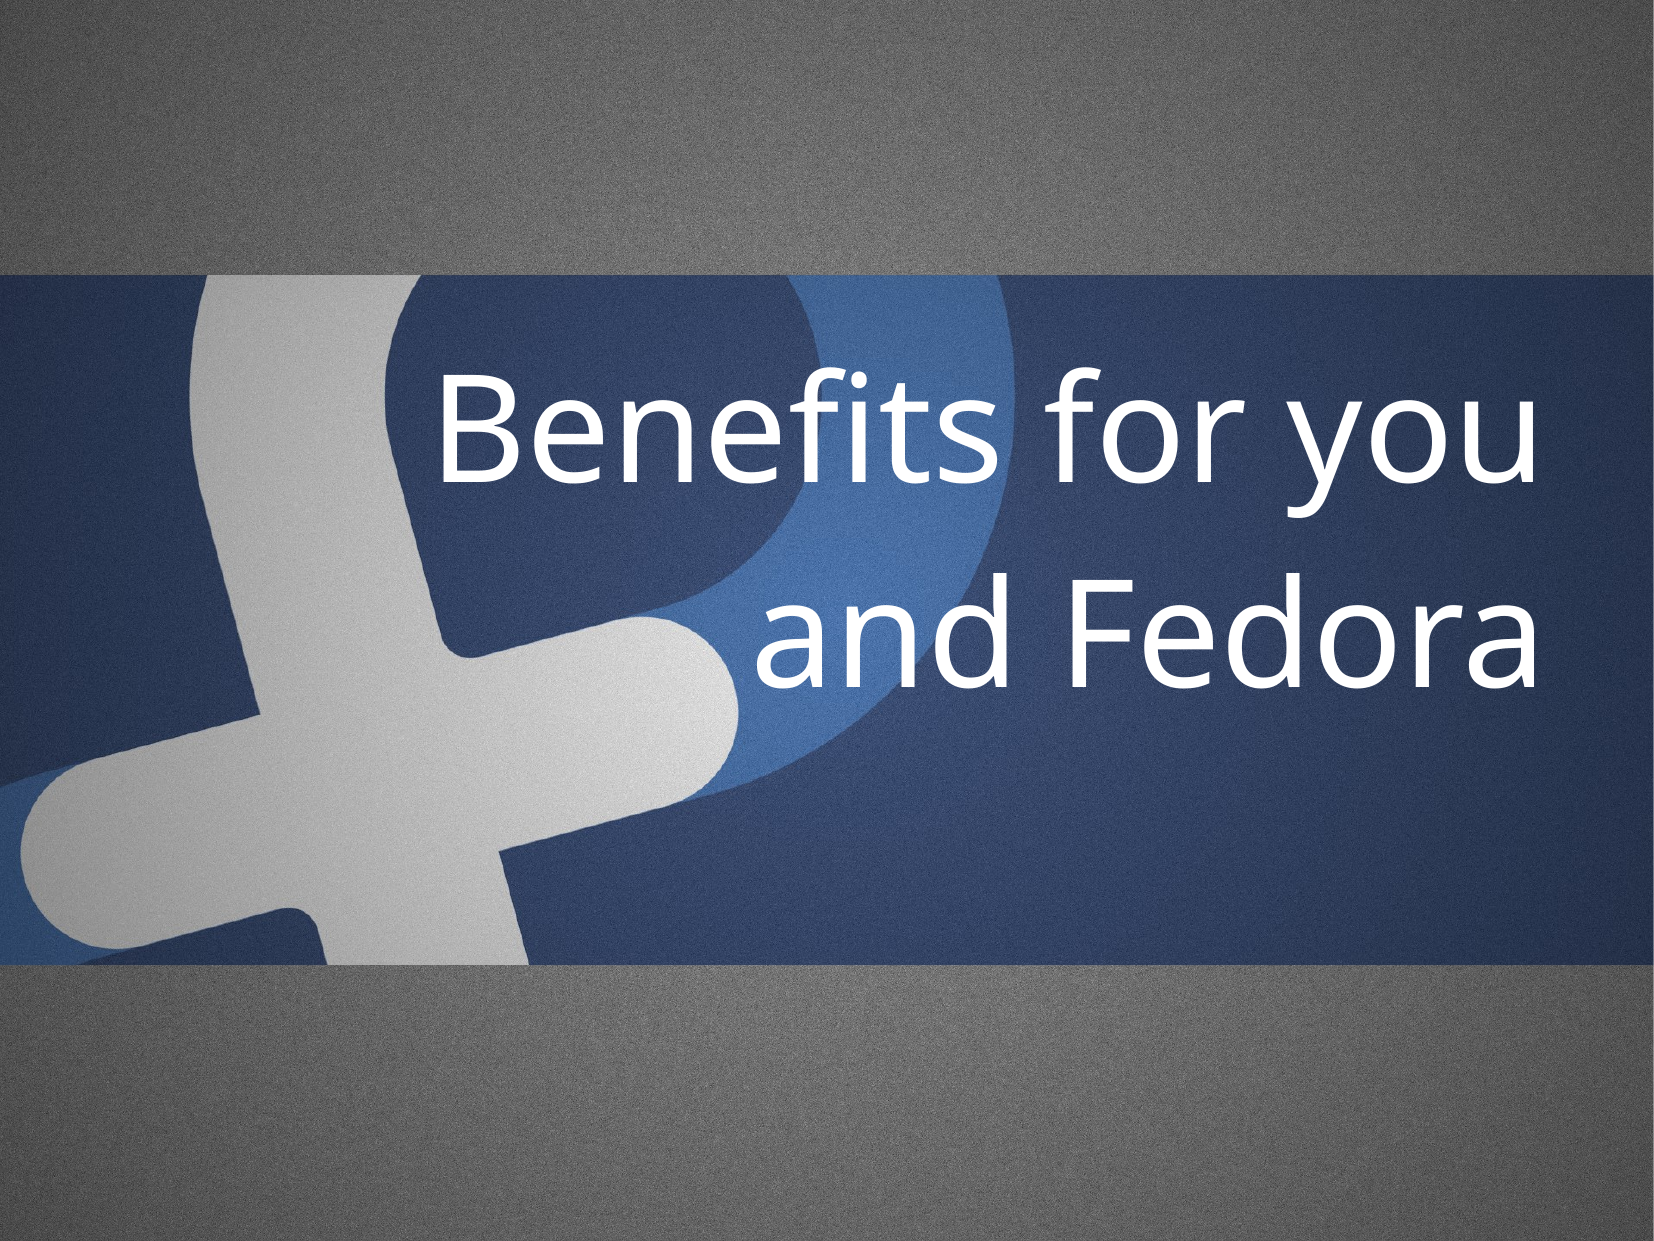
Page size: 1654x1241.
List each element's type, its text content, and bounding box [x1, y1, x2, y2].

picture [0, 0, 1654, 1241]
text_box Benefits for you and Fedora [447, 315, 1562, 665]
